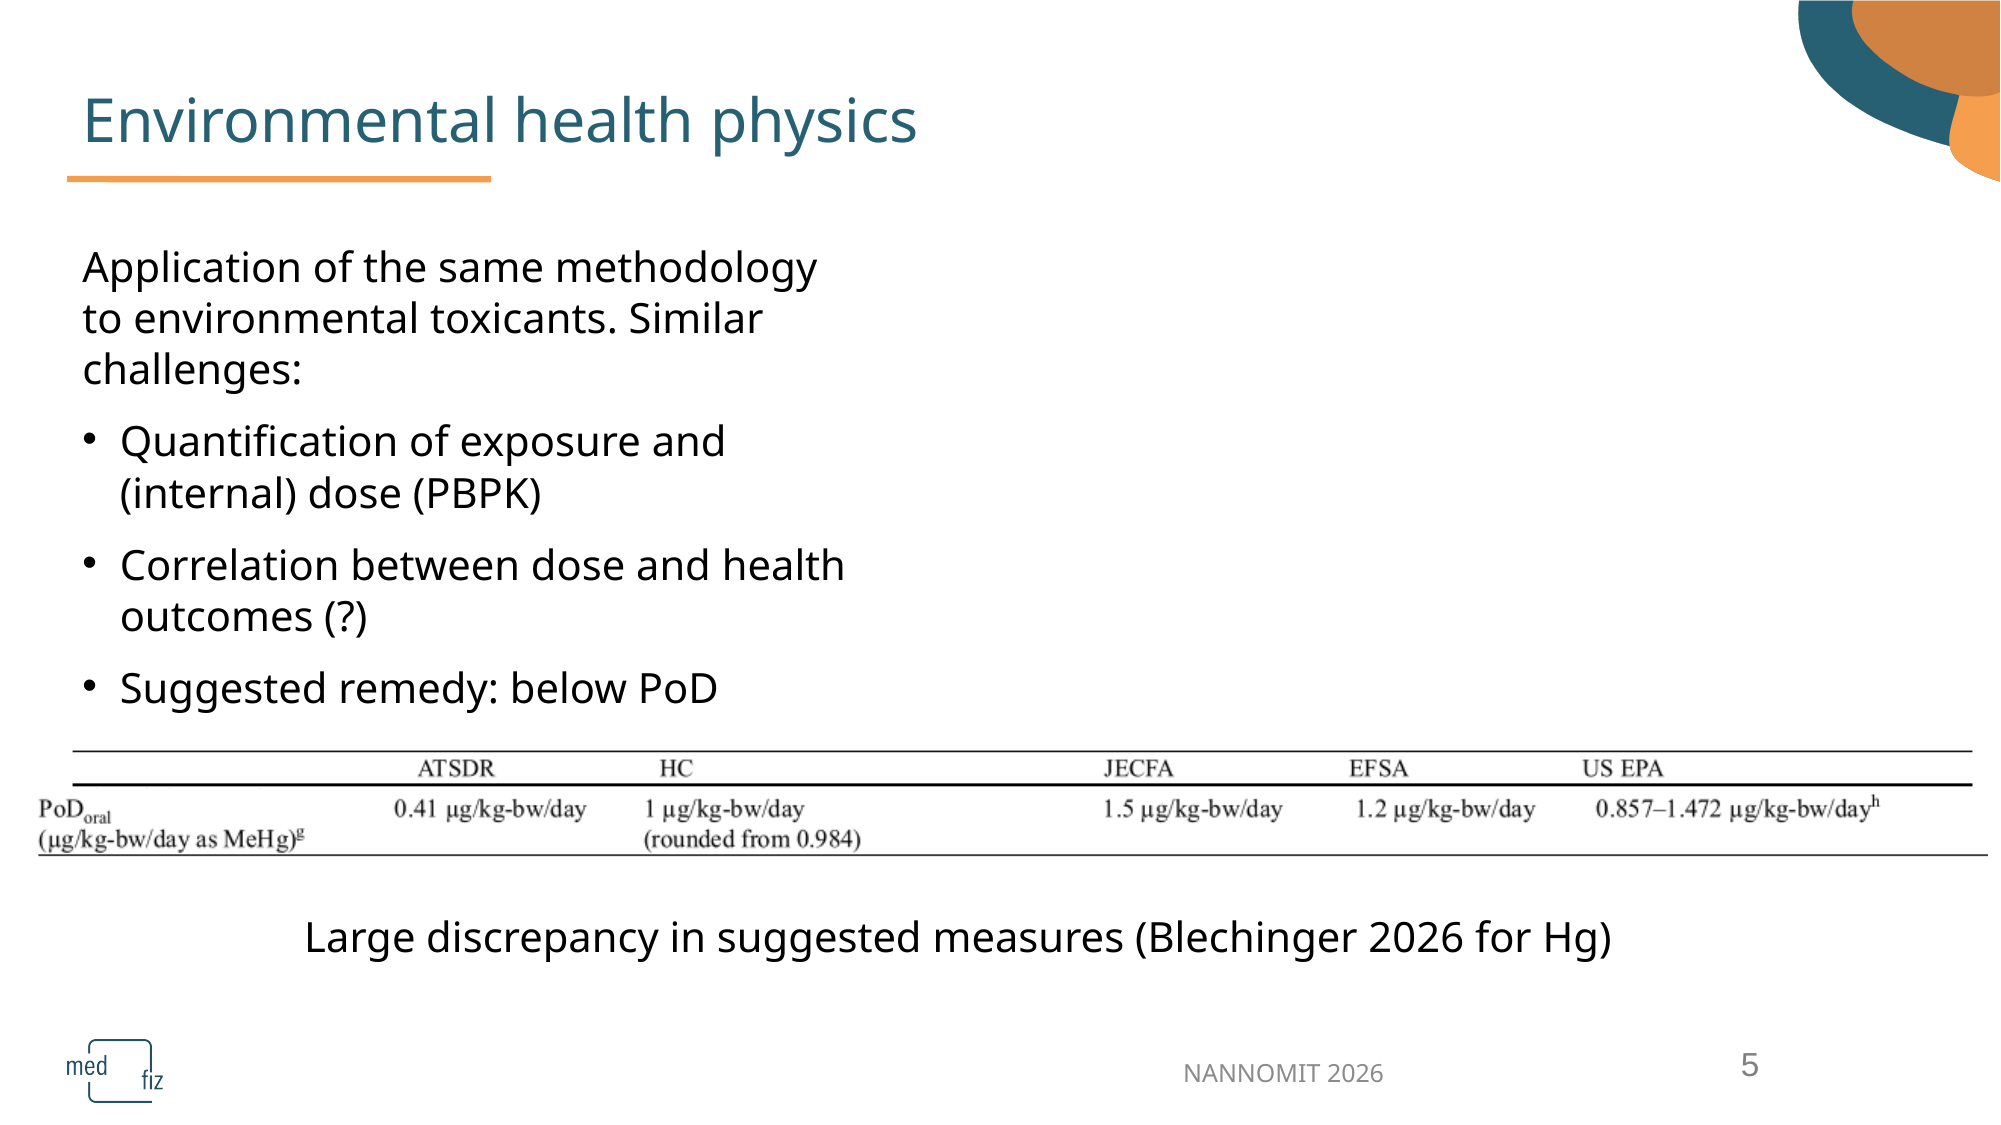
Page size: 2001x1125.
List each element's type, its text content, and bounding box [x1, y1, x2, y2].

list Application of the same methodology to environmental toxicants. Similar challenges: Quantification of exposure and (internal) dose (PBPK) Correlation between dose and health outcomes (?) Suggested remedy: below PoD [67, 233, 863, 739]
list Environmental health physics [67, 75, 1662, 166]
picture [25, 739, 1988, 870]
text_box Large discrepancy in suggested measures (Blechinger 2026 for Hg) [289, 900, 1801, 972]
picture [67, 1039, 163, 1103]
